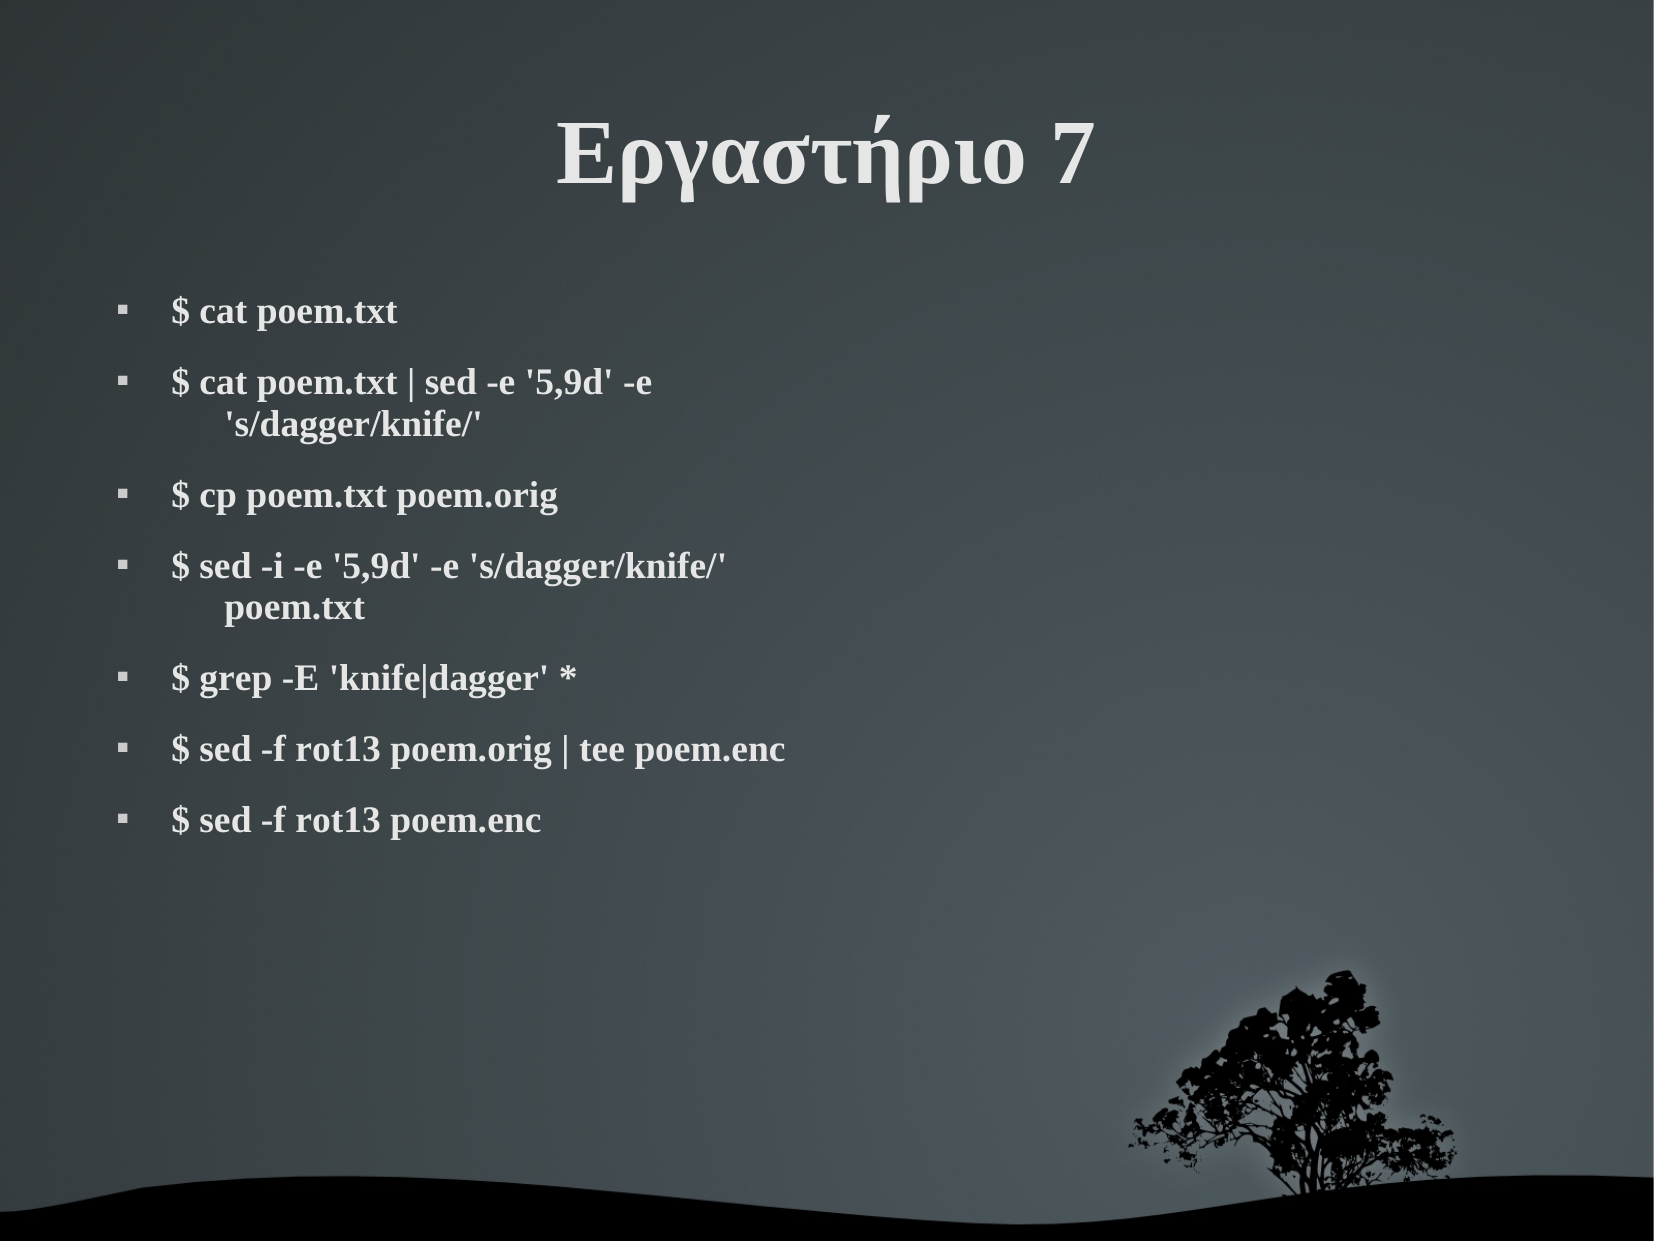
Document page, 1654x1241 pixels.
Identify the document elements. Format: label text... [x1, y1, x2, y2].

list $ cat poem.txt $ cat poem.txt | sed -e '5,9d' -e 's/dagger/knife/' $ cp poem.txt poem.orig $ sed -i -e '5,9d' -e 's/dagger/knife/' poem.txt $ grep -E 'knife|dagger' * $ sed -f rot13 poem.orig | tee poem.enc $ sed -f rot13 poem.enc [82, 290, 809, 1109]
picture [0, 0, 1654, 1241]
title Εργαστήριο 7 [82, 49, 1571, 257]
